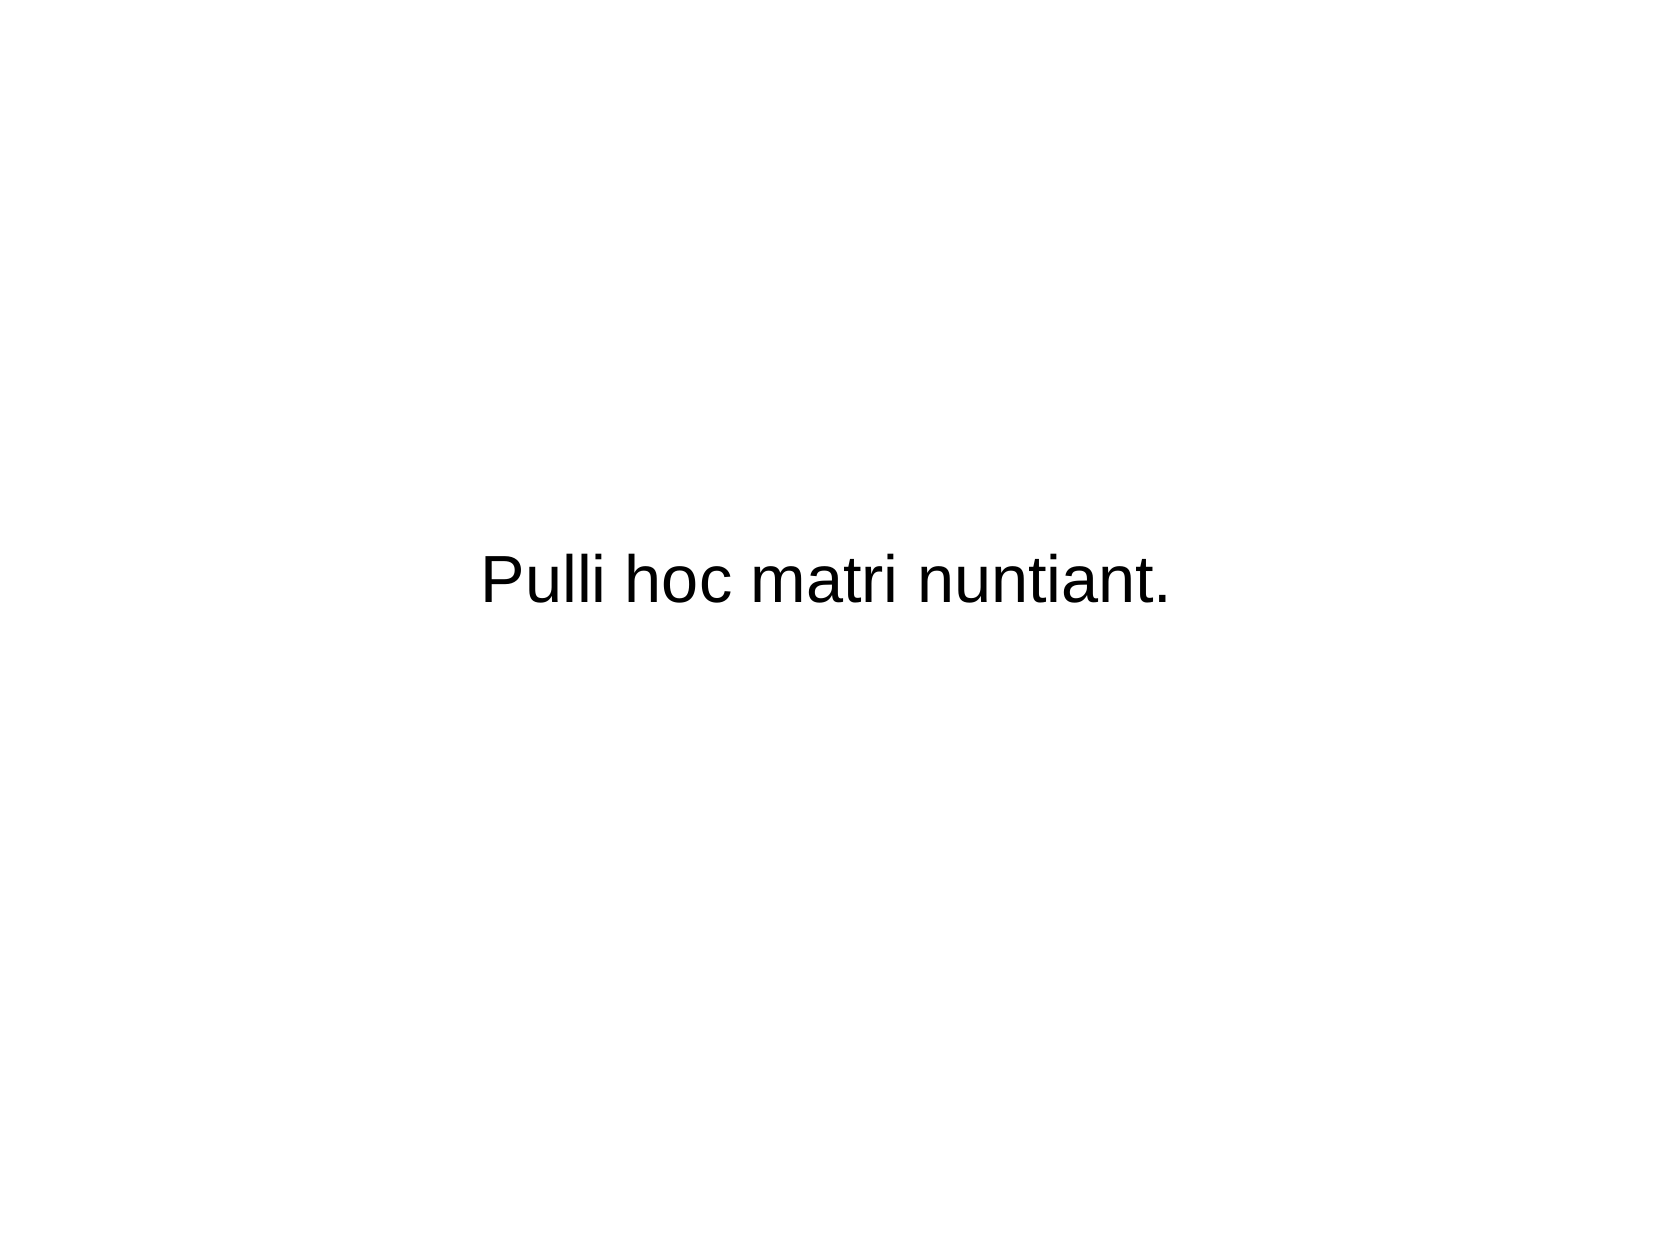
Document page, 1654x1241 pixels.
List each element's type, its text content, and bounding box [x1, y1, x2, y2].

subtitle Pulli hoc matri nuntiant. [82, 56, 1571, 1102]
